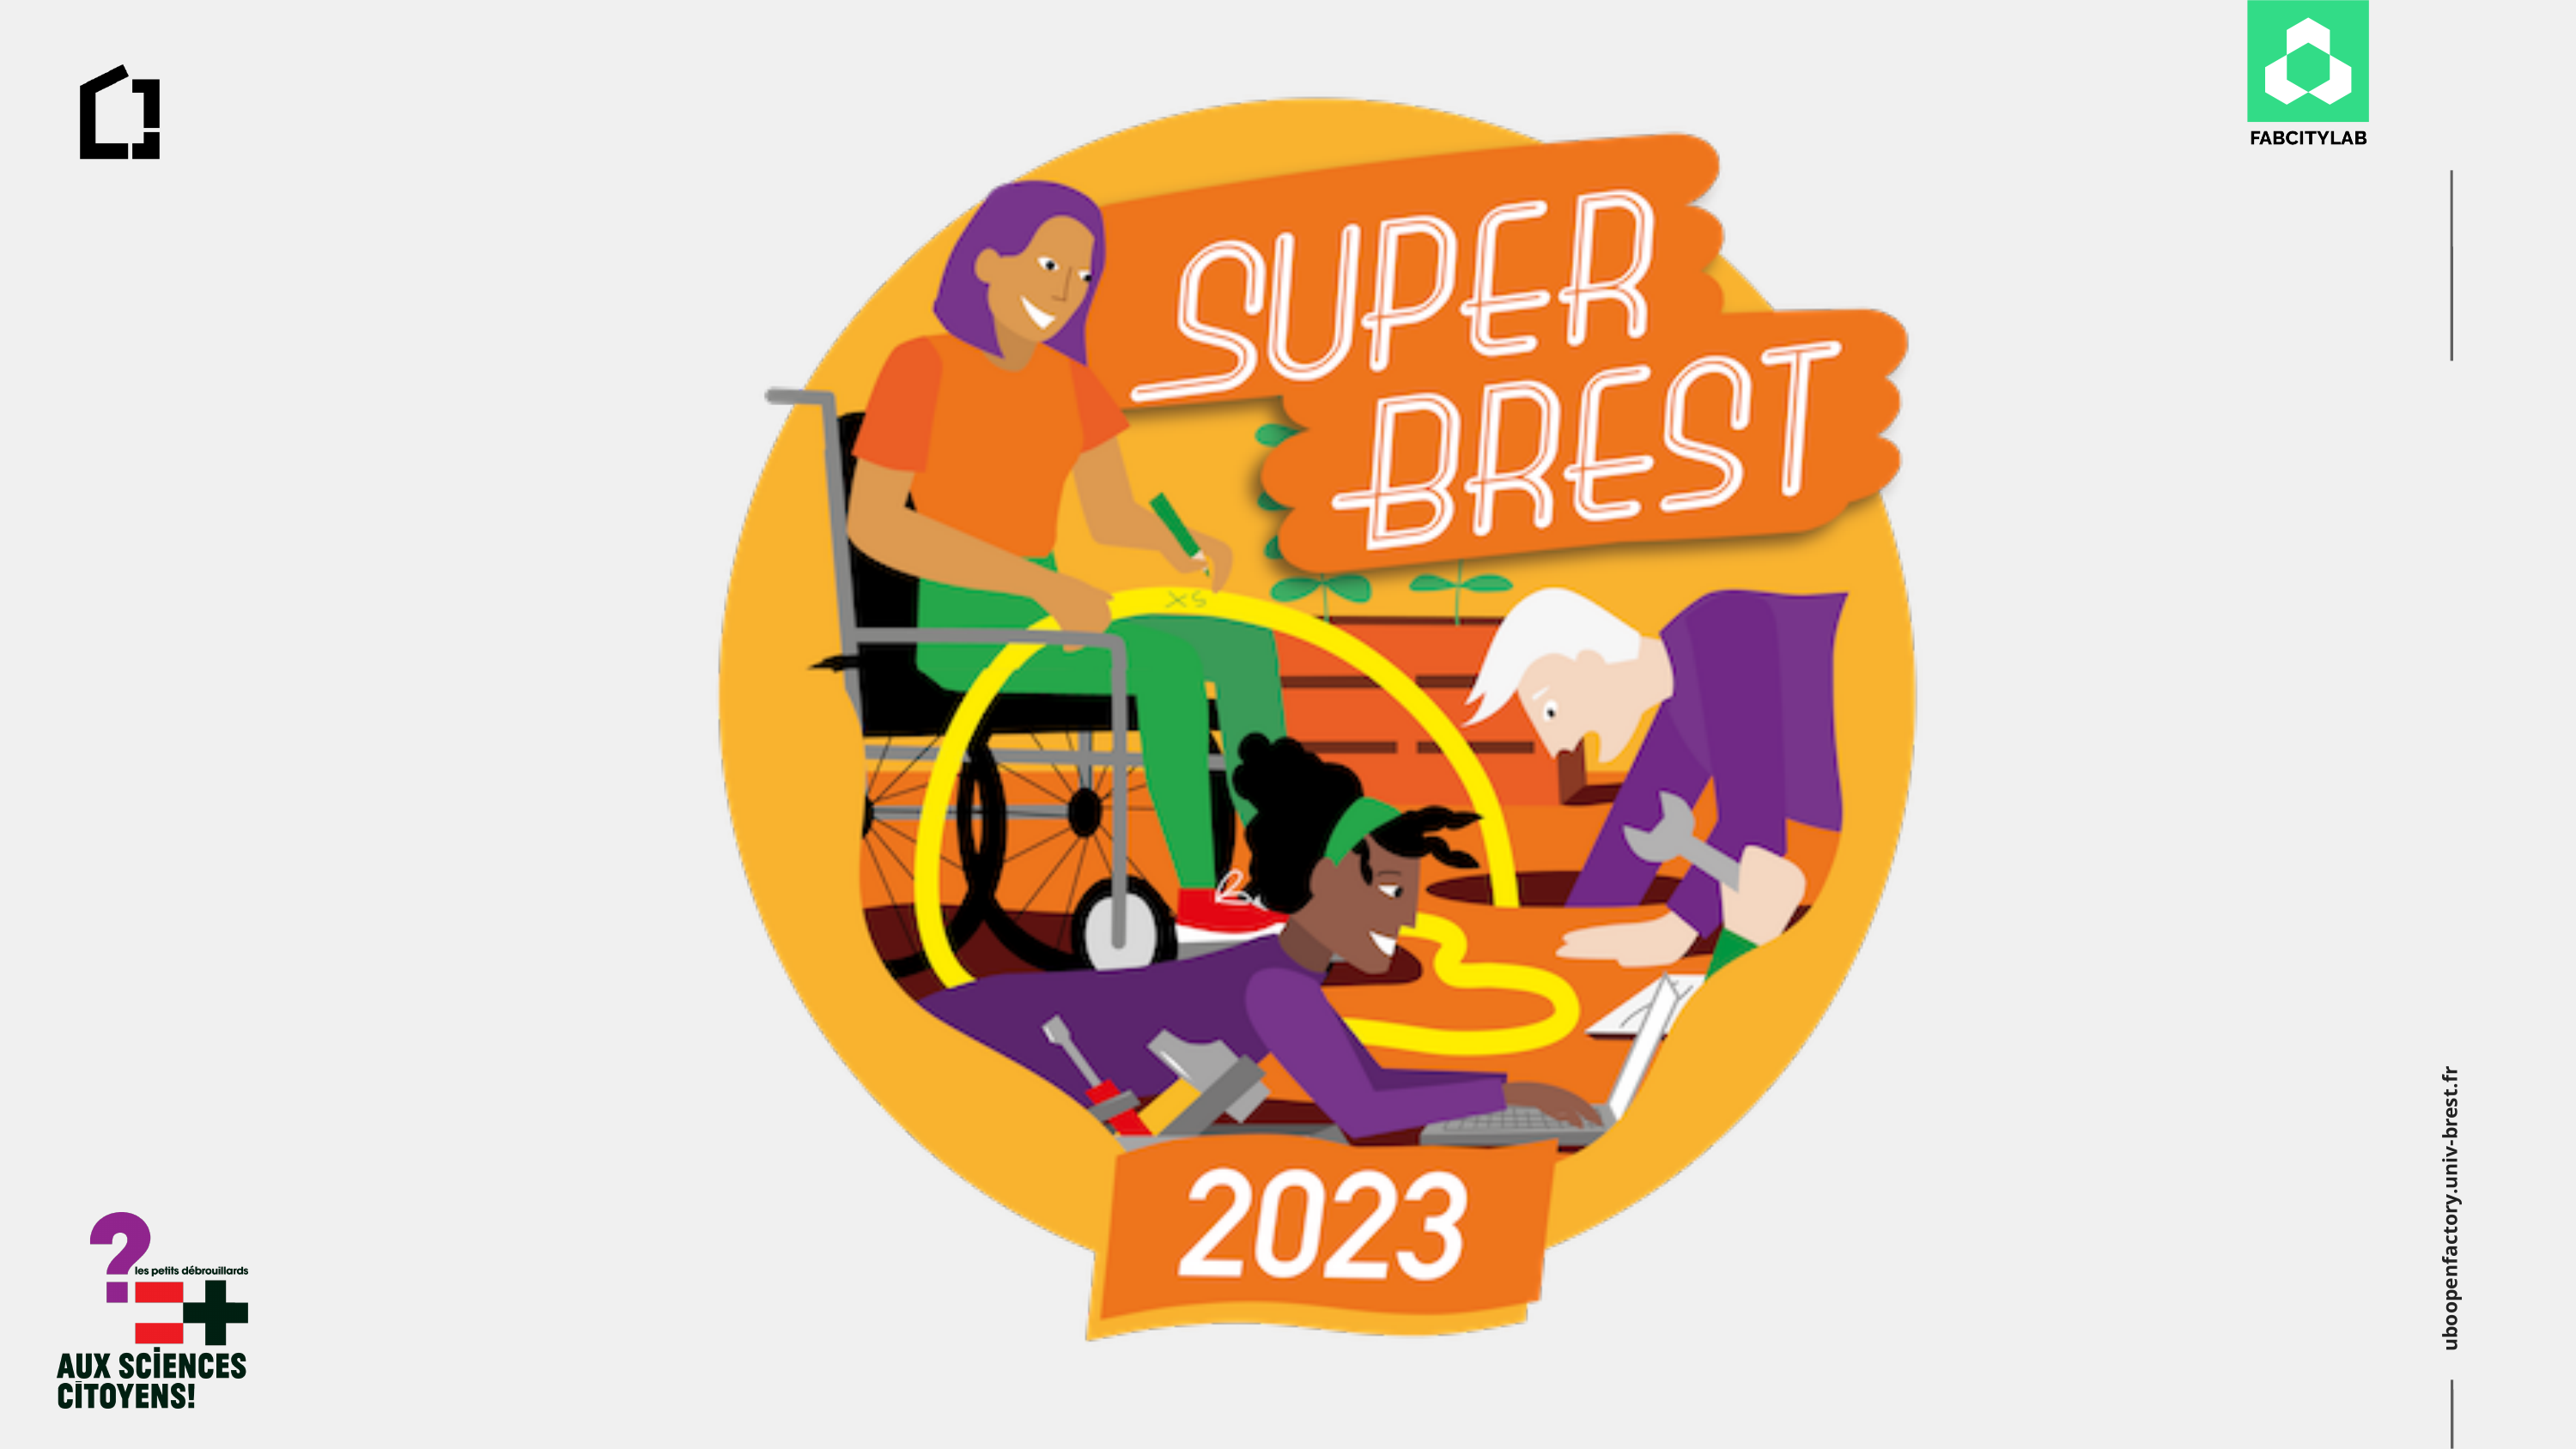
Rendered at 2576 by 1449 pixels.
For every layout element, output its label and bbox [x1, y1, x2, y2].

picture [2247, 0, 2369, 183]
picture [594, 0, 2026, 1449]
picture [0, 0, 239, 239]
picture [57, 1212, 248, 1409]
